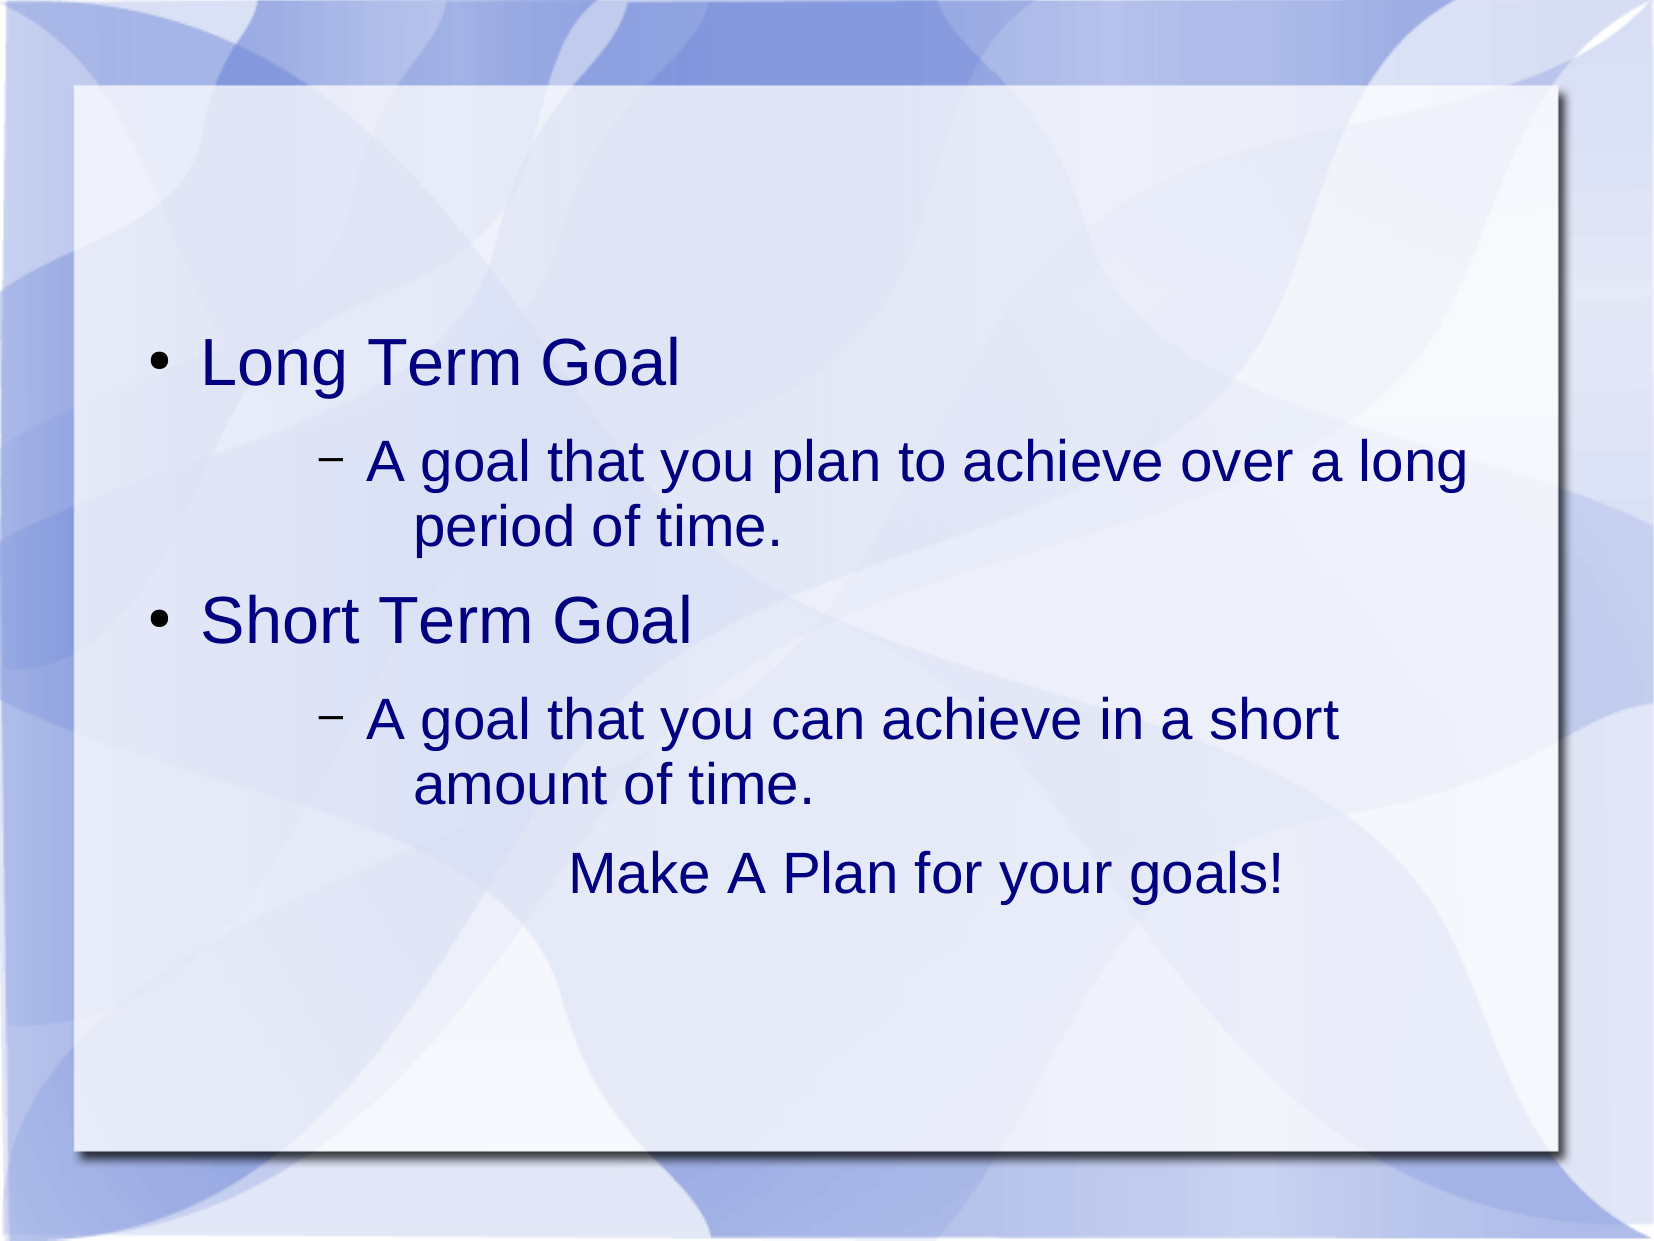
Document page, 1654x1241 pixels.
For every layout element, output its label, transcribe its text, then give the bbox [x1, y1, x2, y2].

list Long Term Goal A goal that you plan to achieve over a long period of time. Short Term Goal A goal that you can achieve in a short amount of time. Make A Plan for your goals! [129, 324, 1489, 975]
picture [0, 0, 1654, 1241]
